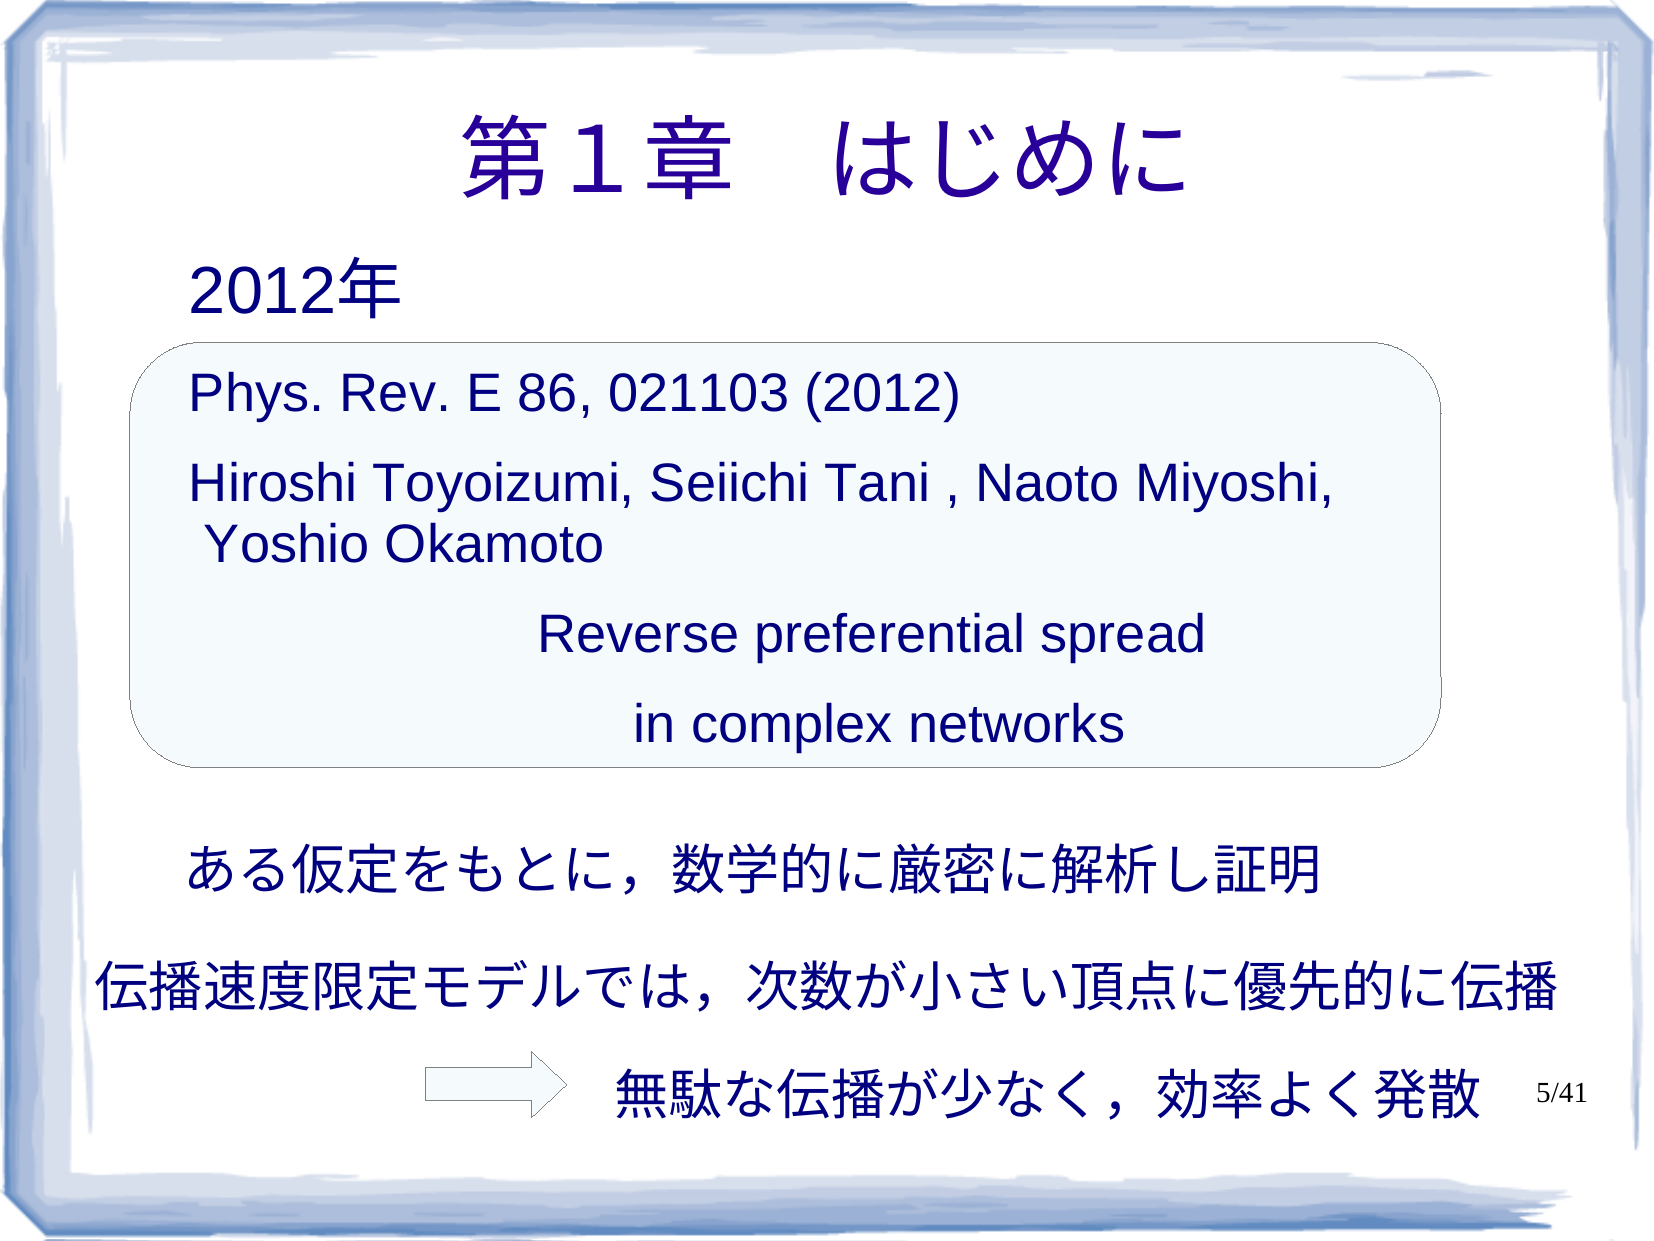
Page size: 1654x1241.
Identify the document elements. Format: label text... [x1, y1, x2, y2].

text_box 無駄な伝播が少なく，効率よく発散 [543, 1051, 1560, 1146]
text_box ある仮定をもとに，数学的に厳密に解析し証明 [112, 826, 1441, 900]
title 第１章 はじめに [82, 49, 1571, 257]
text_box [425, 1051, 567, 1118]
picture [0, 0, 1654, 1241]
list 2012年 Phys. Rev. E 86, 021103 (2012) Hiroshi Toyoizumi, Seiichi Tani , Naoto Miyoshi, Yoshio Okamoto Reverse preferential spread in complex networks [118, 236, 1571, 942]
text_box 伝播速度限定モデルでは，次数が小さい頂点に優先的に伝播 [23, 942, 1642, 1016]
